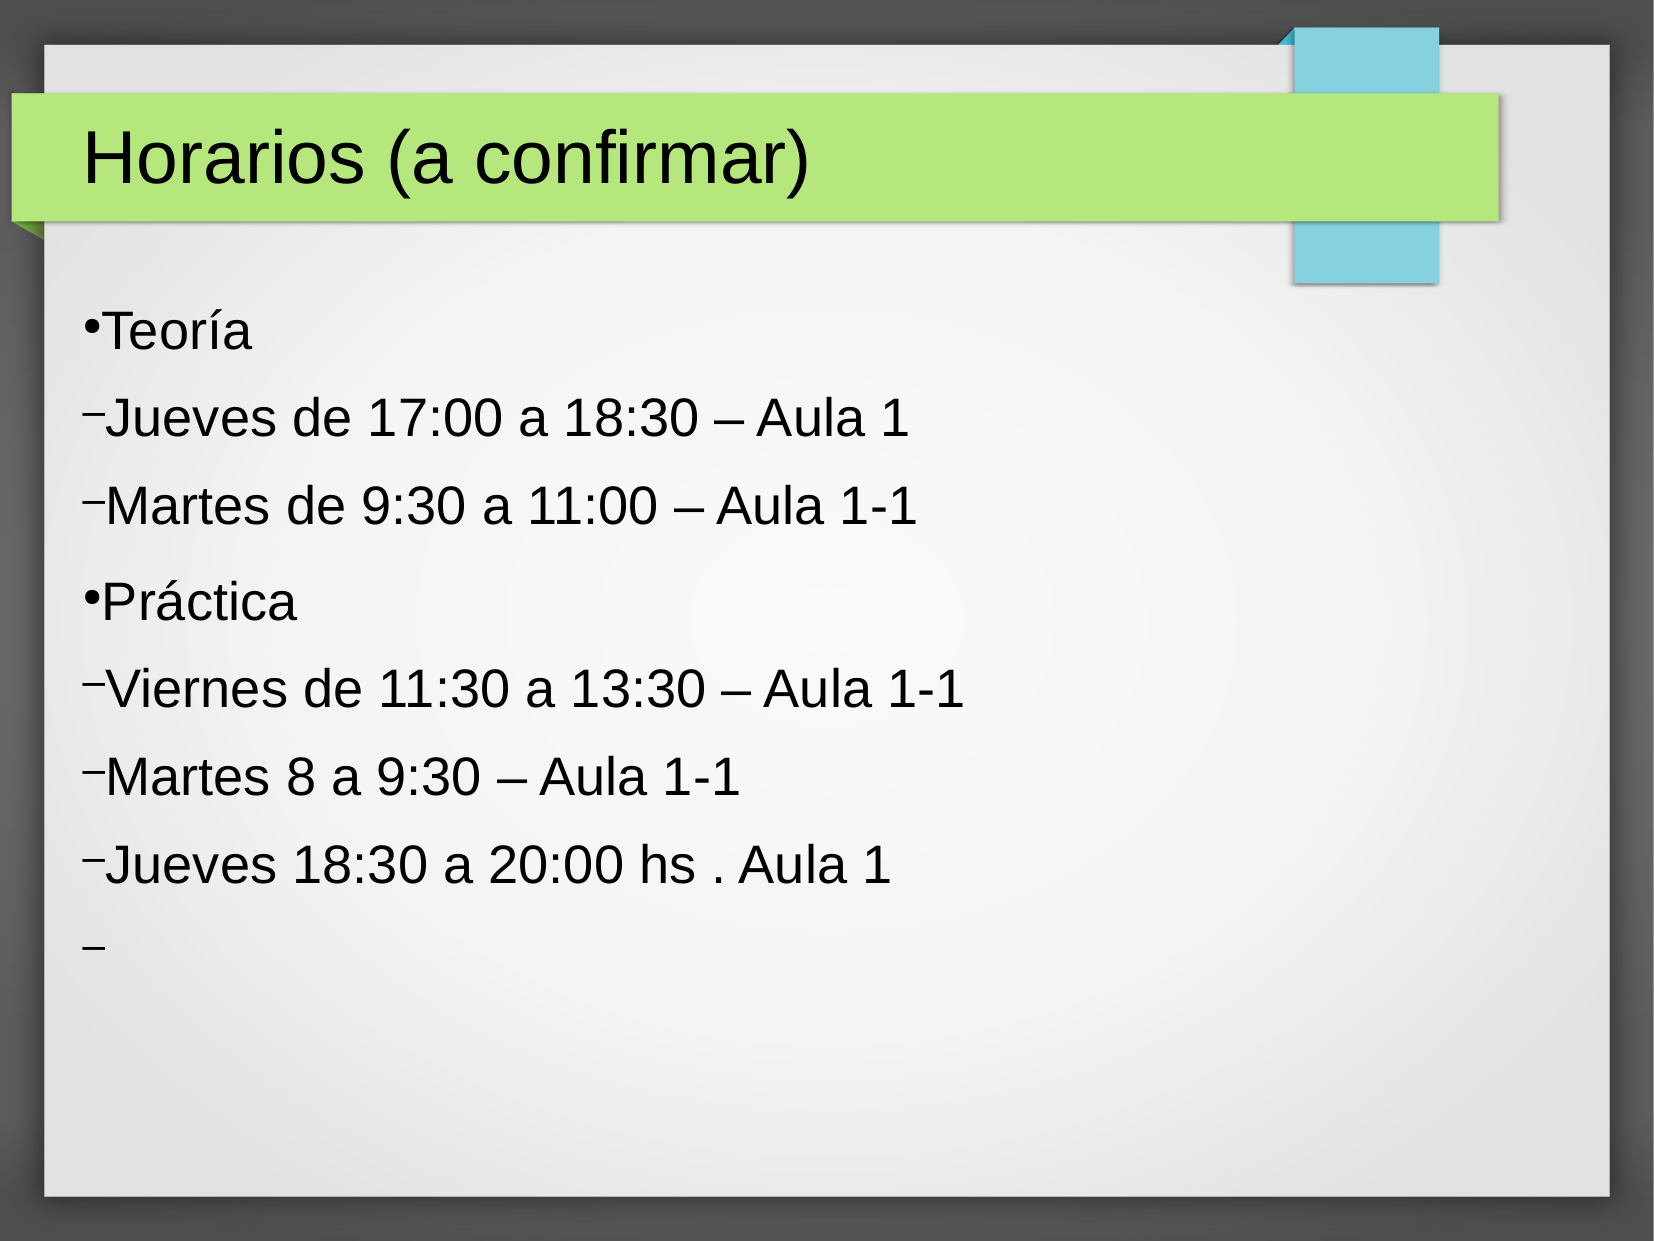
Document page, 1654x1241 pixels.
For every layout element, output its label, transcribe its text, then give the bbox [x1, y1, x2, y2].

title Horarios (a confirmar) [82, 94, 1264, 213]
list Teoría Jueves de 17:00 a 18:30 – Aula 1 Martes de 9:30 a 11:00 – Aula 1-1 Práctica Viernes de 11:30 a 13:30 – Aula 1-1 Martes 8 a 9:30 – Aula 1-1 Jueves 18:30 a 20:00 hs . Aula 1 [82, 295, 1571, 1015]
